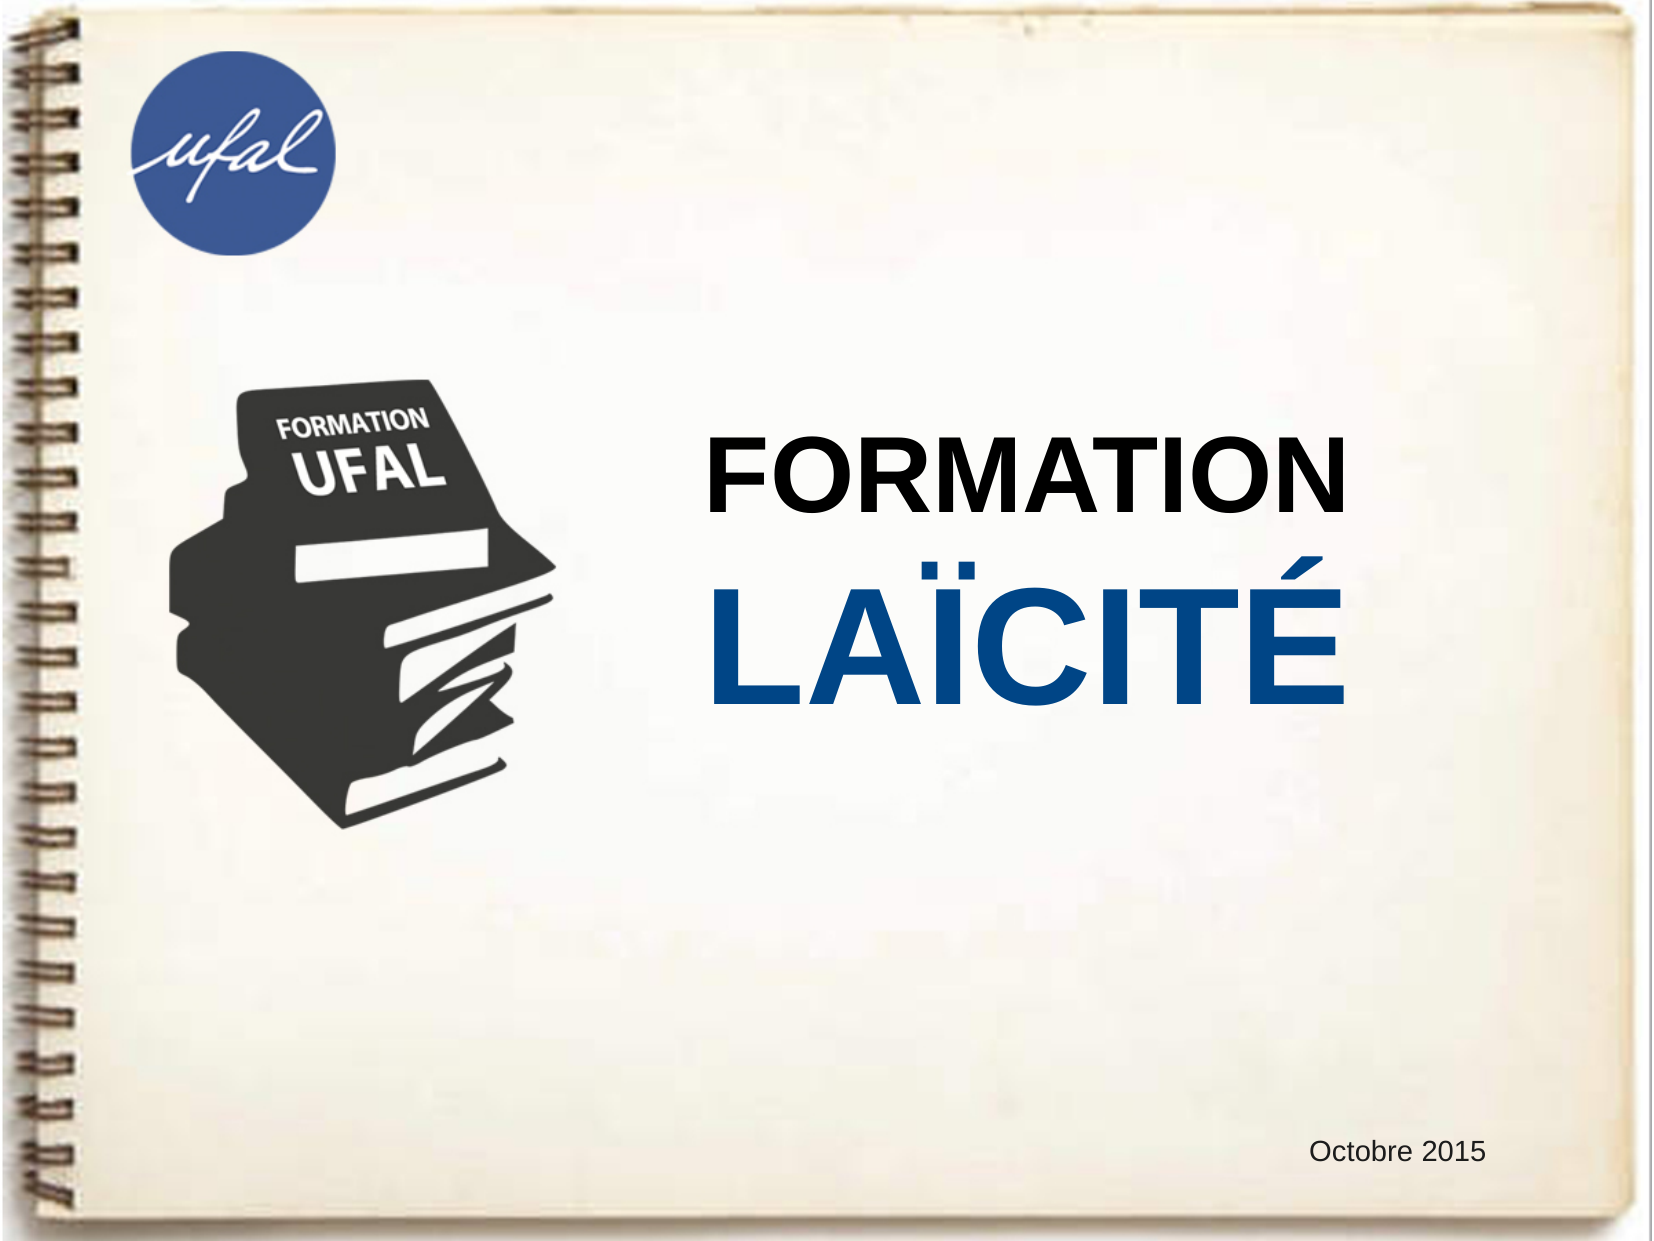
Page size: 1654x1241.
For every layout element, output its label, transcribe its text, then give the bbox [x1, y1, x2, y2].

picture [0, 0, 1652, 1241]
text_box FORMATION LAÏCITÉ [649, 375, 1406, 780]
text_box Octobre 2015 [1204, 1133, 1583, 1170]
